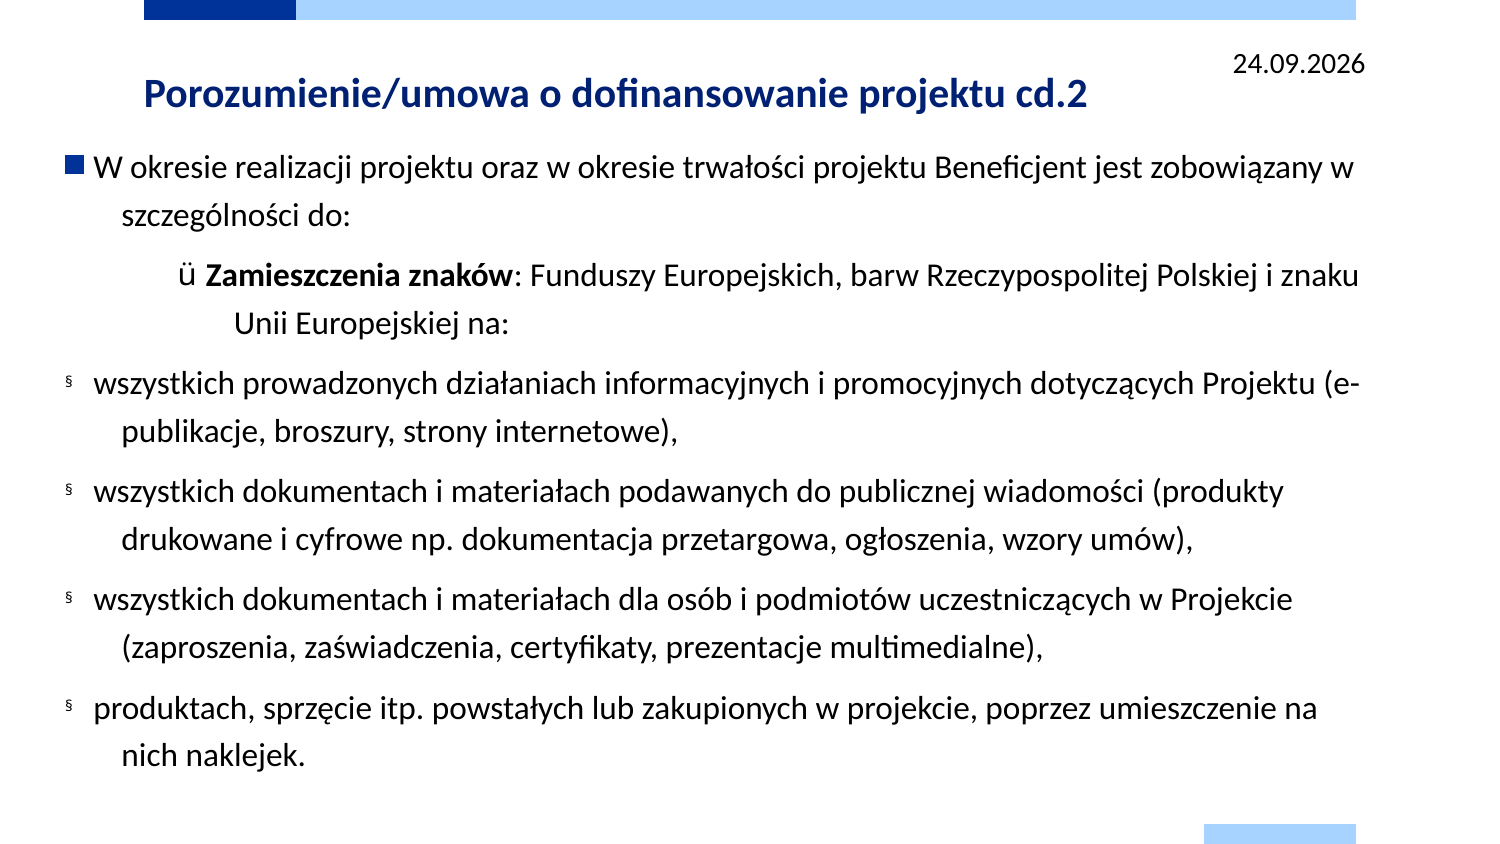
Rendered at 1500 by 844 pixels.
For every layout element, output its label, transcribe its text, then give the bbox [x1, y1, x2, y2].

list W okresie realizacji projektu oraz w okresie trwałości projektu Beneficjent jest zobowiązany w szczególności do: Zamieszczenia znaków: Funduszy Europejskich, barw Rzeczypospolitej Polskiej i znaku Unii Europejskiej na: wszystkich prowadzonych działaniach informacyjnych i promocyjnych dotyczących Projektu (e-publikacje, broszury, strony internetowe), wszystkich dokumentach i materiałach podawanych do publicznej wiadomości (produkty drukowane i cyfrowe np. dokumentacja przetargowa, ogłoszenia, wzory umów), wszystkich dokumentach i materiałach dla osób i podmiotów uczestniczących w Projekcie (zaproszenia, zaświadczenia, certyfikaty, prezentacje multimedialne), produktach, sprzęcie itp. powstałych lub zakupionych w projekcie, poprzez umieszczenie na nich naklejek. [65, 136, 1373, 844]
title Porozumienie/umowa o dofinansowanie projektu cd.2 [143, 65, 1357, 136]
text_box 21.10.2024 [1217, 37, 1419, 79]
